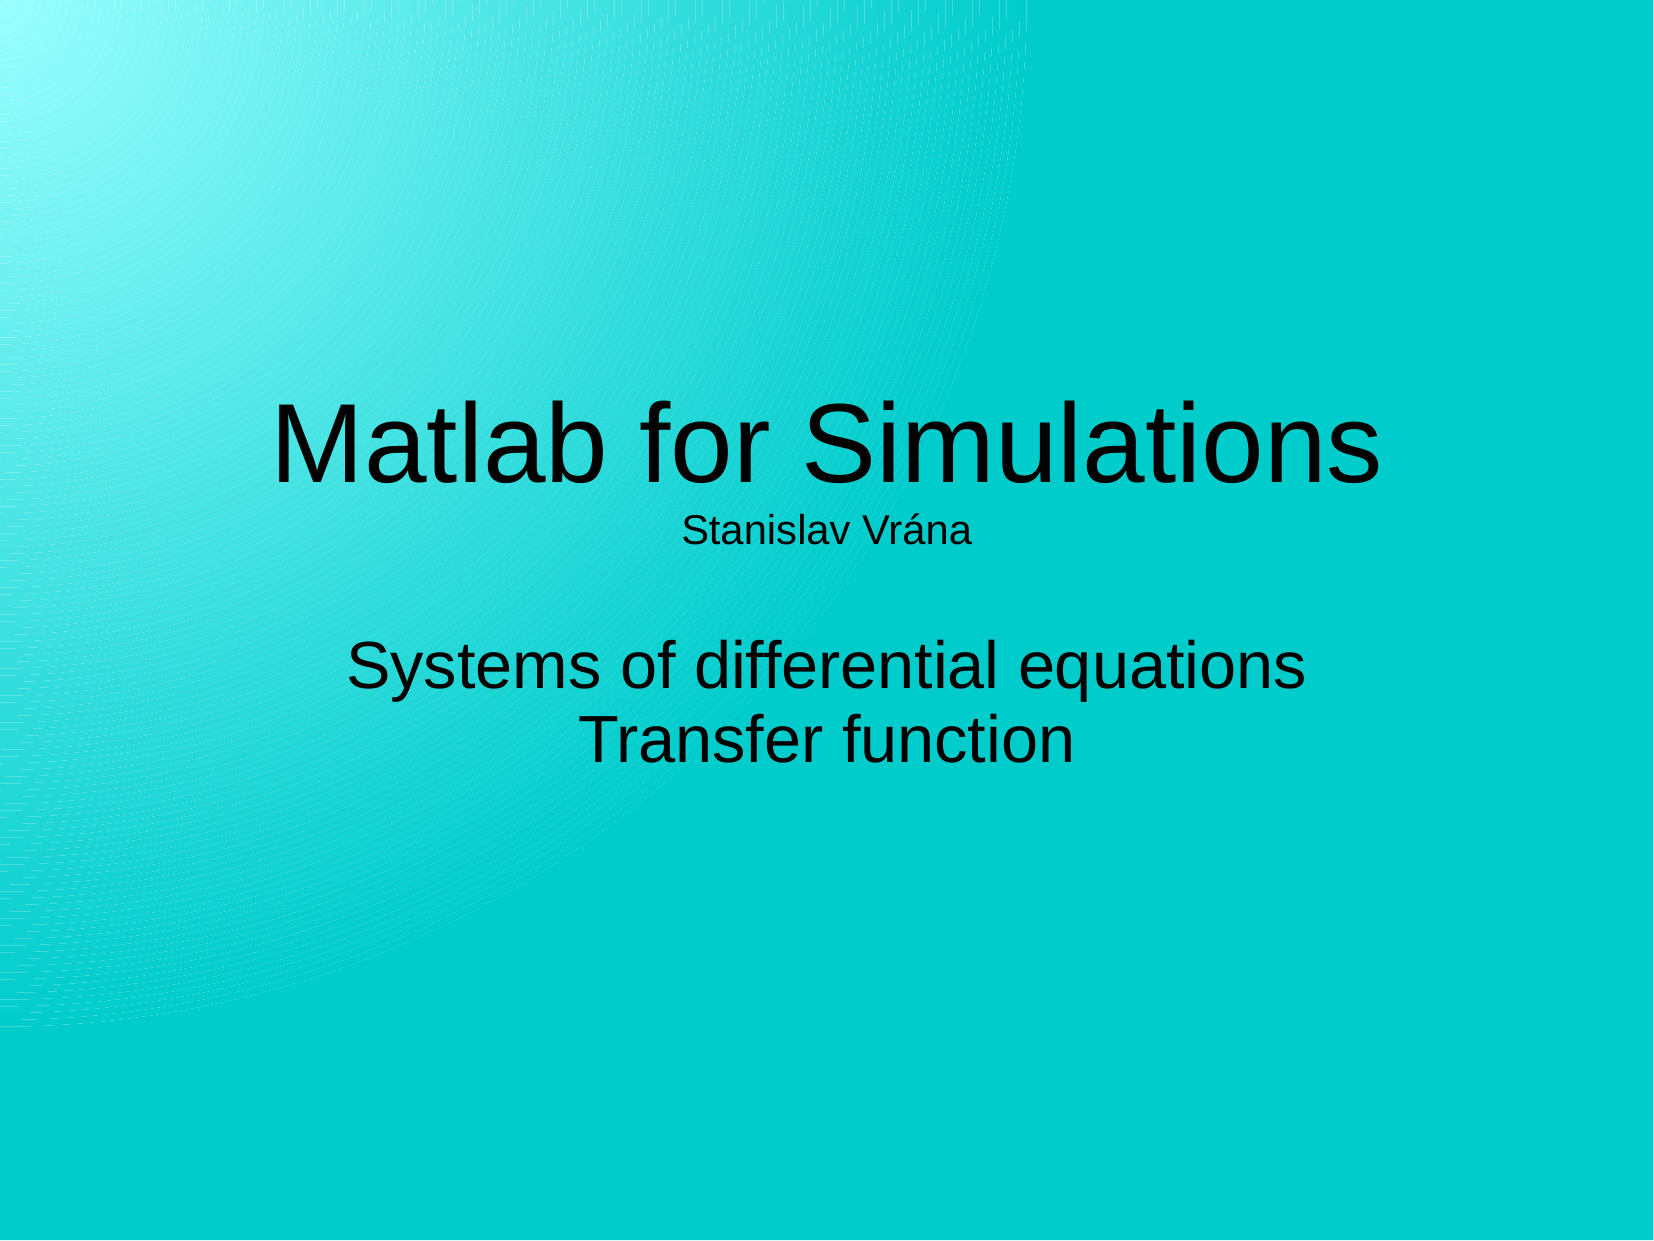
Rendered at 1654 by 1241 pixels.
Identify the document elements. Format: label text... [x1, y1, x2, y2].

subtitle Matlab for Simulations Stanislav Vrána Systems of differential equations Transfer function [82, 49, 1571, 1109]
